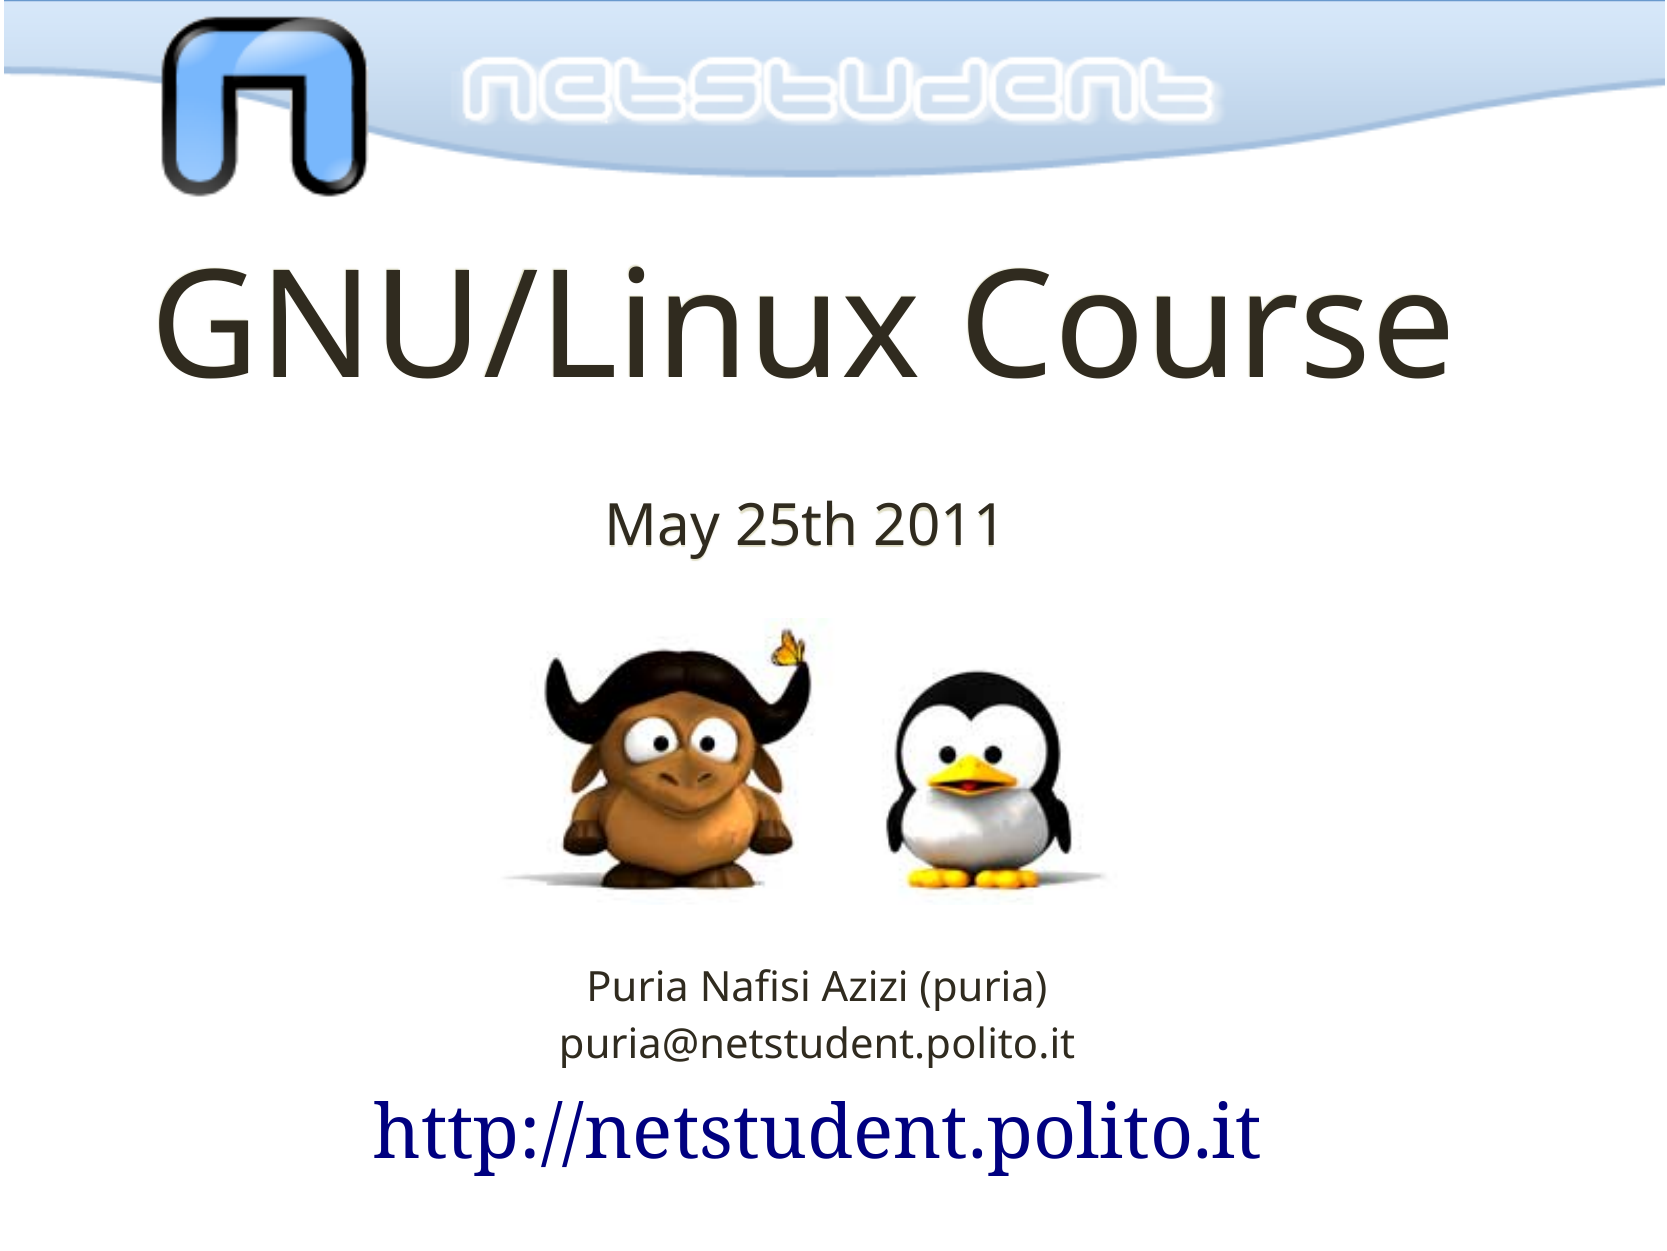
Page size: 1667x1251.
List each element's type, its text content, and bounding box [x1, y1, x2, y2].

list May 25th 2011 [135, 477, 1477, 636]
title GNU/Linux Course [132, 218, 1475, 416]
text_box Puria Nafisi Azizi (puria) puria@netstudent.polito.it [435, 949, 1199, 1062]
picture [0, 0, 1667, 1251]
text_box http://netstudent.polito.it [358, 1070, 1271, 1251]
